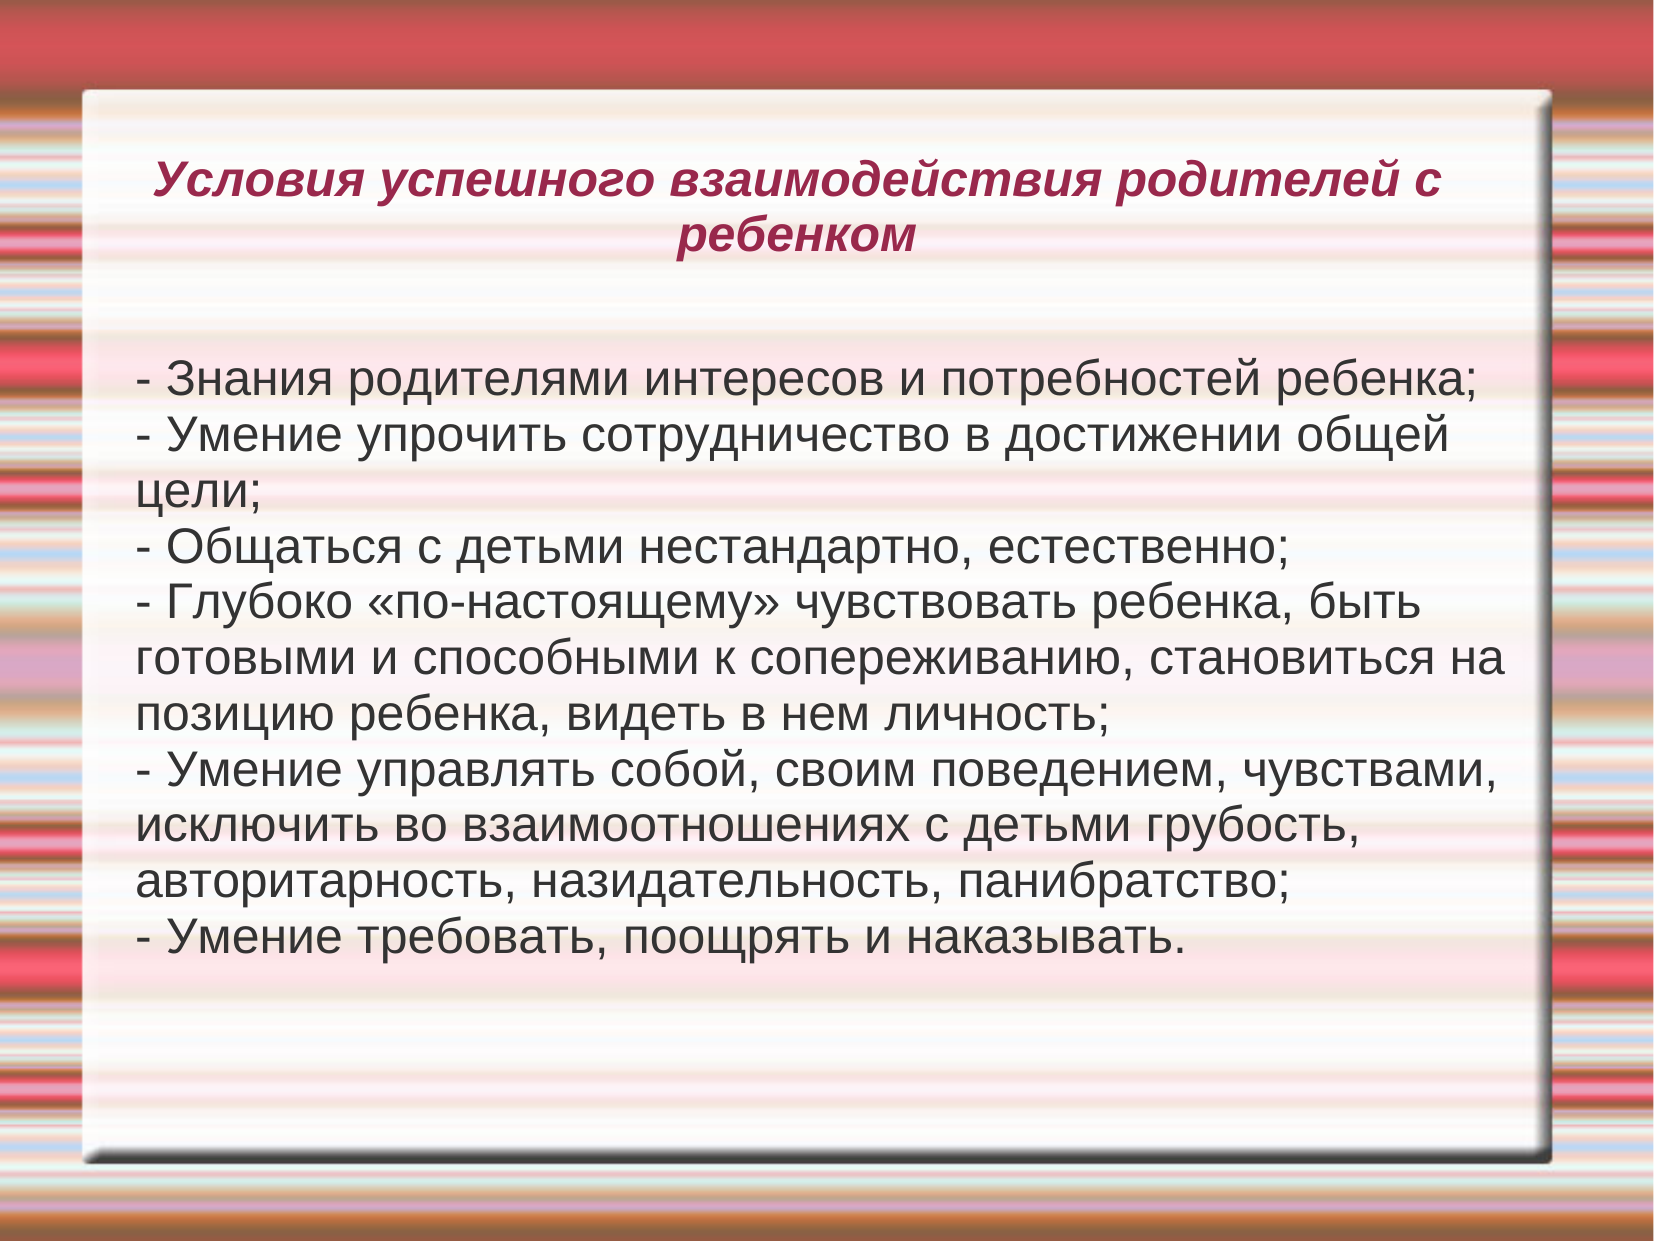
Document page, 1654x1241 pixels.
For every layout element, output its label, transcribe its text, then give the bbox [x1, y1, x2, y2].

picture [0, 0, 1654, 1241]
list - Знания родителями интересов и потребностей ребенка; - Умение упрочить сотрудничество в достижении общей цели; - Общаться с детьми нестандартно, естественно; - Глубоко «по-настоящему» чувствовать ребенка, быть готовыми и способными к сопереживанию, становиться на позицию ребенка, видеть в нем личность; - Умение управлять собой, своим поведением, чувствами, исключить во взаимоотношениях с детьми грубость, авторитарность, назидательность, панибратство; - Умение требовать, поощрять и наказывать. [134, 350, 1516, 1132]
title Условия успешного взаимодействия родителей с ребенком [59, 88, 1536, 325]
